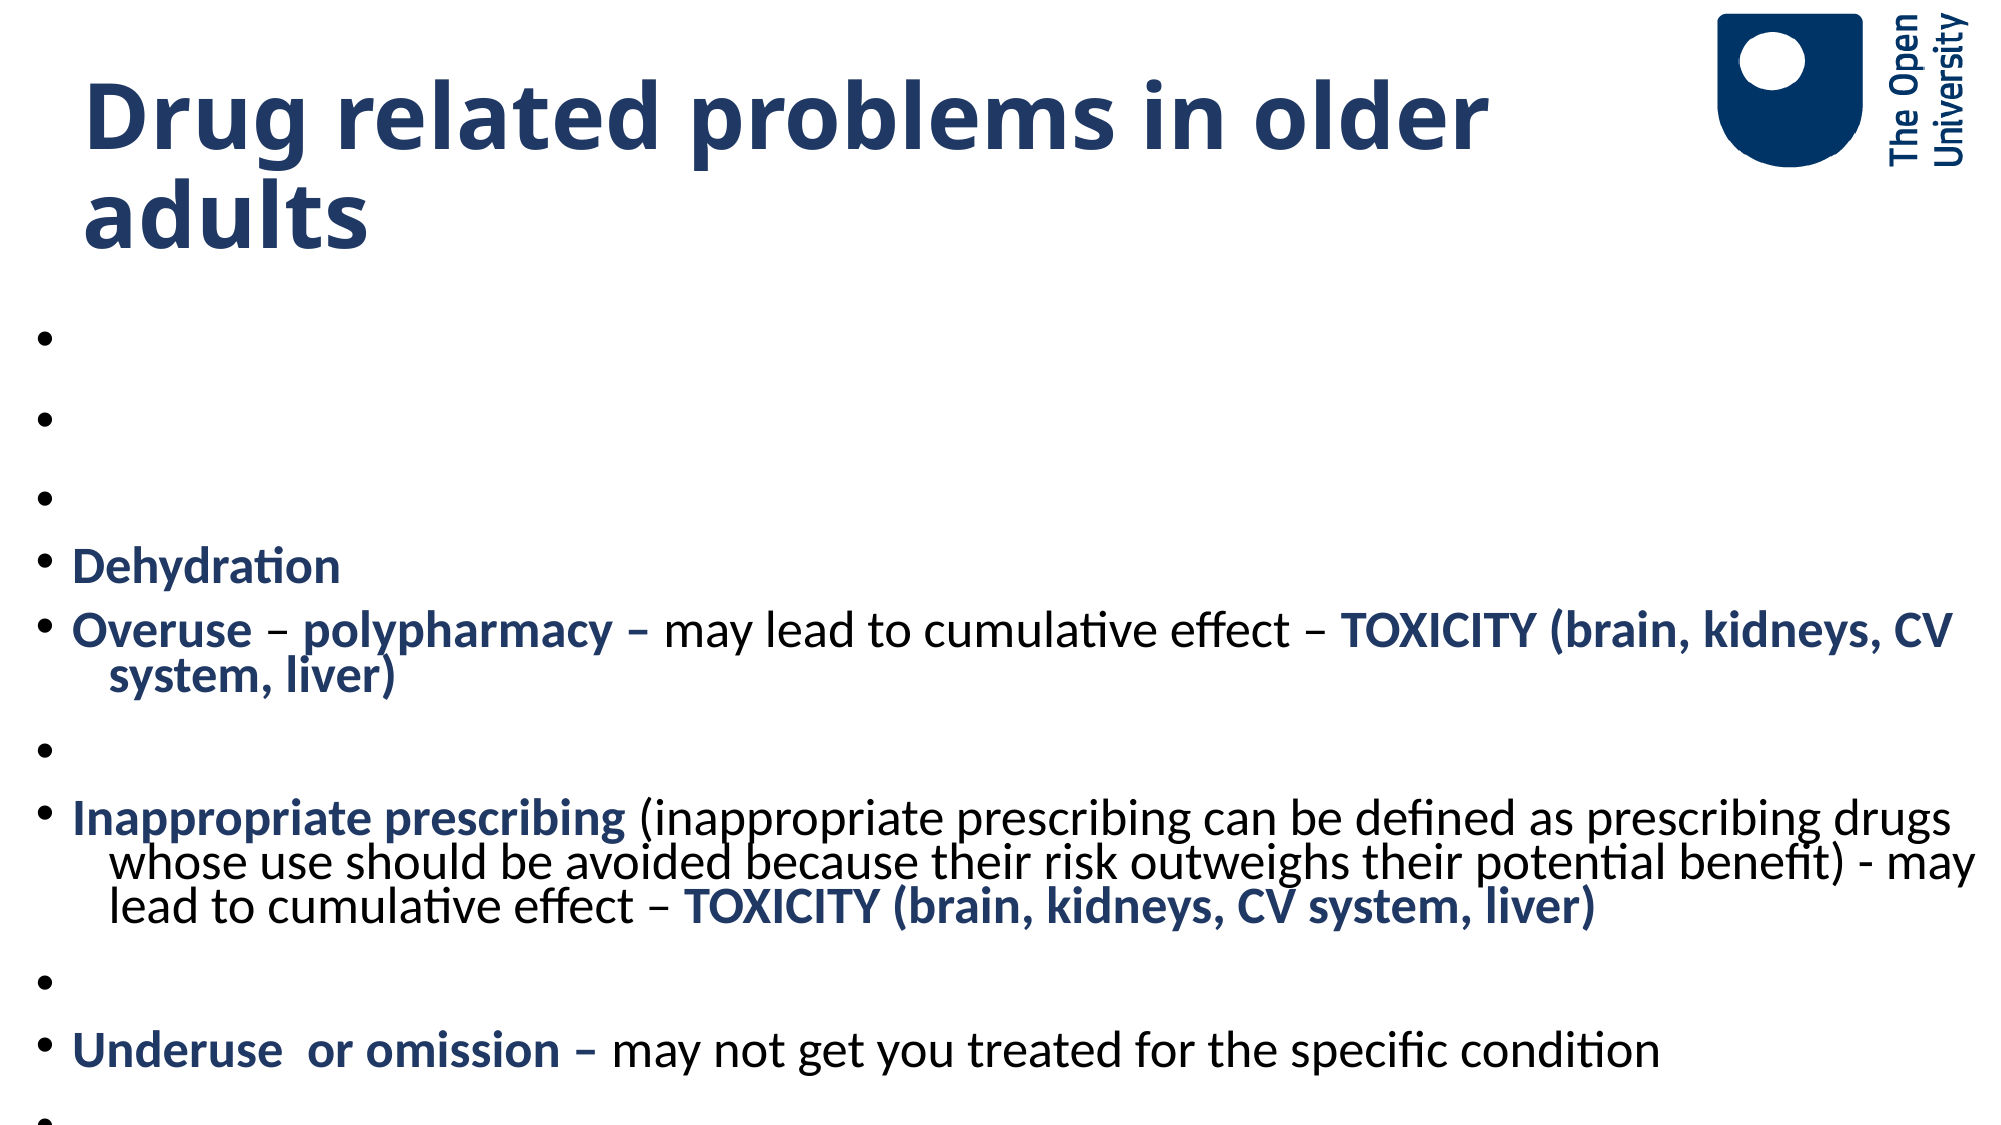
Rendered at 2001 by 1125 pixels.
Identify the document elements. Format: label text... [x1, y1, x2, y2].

list Dehydration Overuse – polypharmacy – may lead to cumulative effect – TOXICITY (brain, kidneys, CV system, liver) Inappropriate prescribing (inappropriate prescribing can be defined as prescribing drugs whose use should be avoided because their risk outweighs their potential benefit) - may lead to cumulative effect – TOXICITY (brain, kidneys, CV system, liver) Underuse or omission – may not get you treated for the specific condition [20, 299, 2000, 1084]
picture [1716, 10, 1971, 170]
title Drug related problems in older adults [67, 60, 1793, 278]
